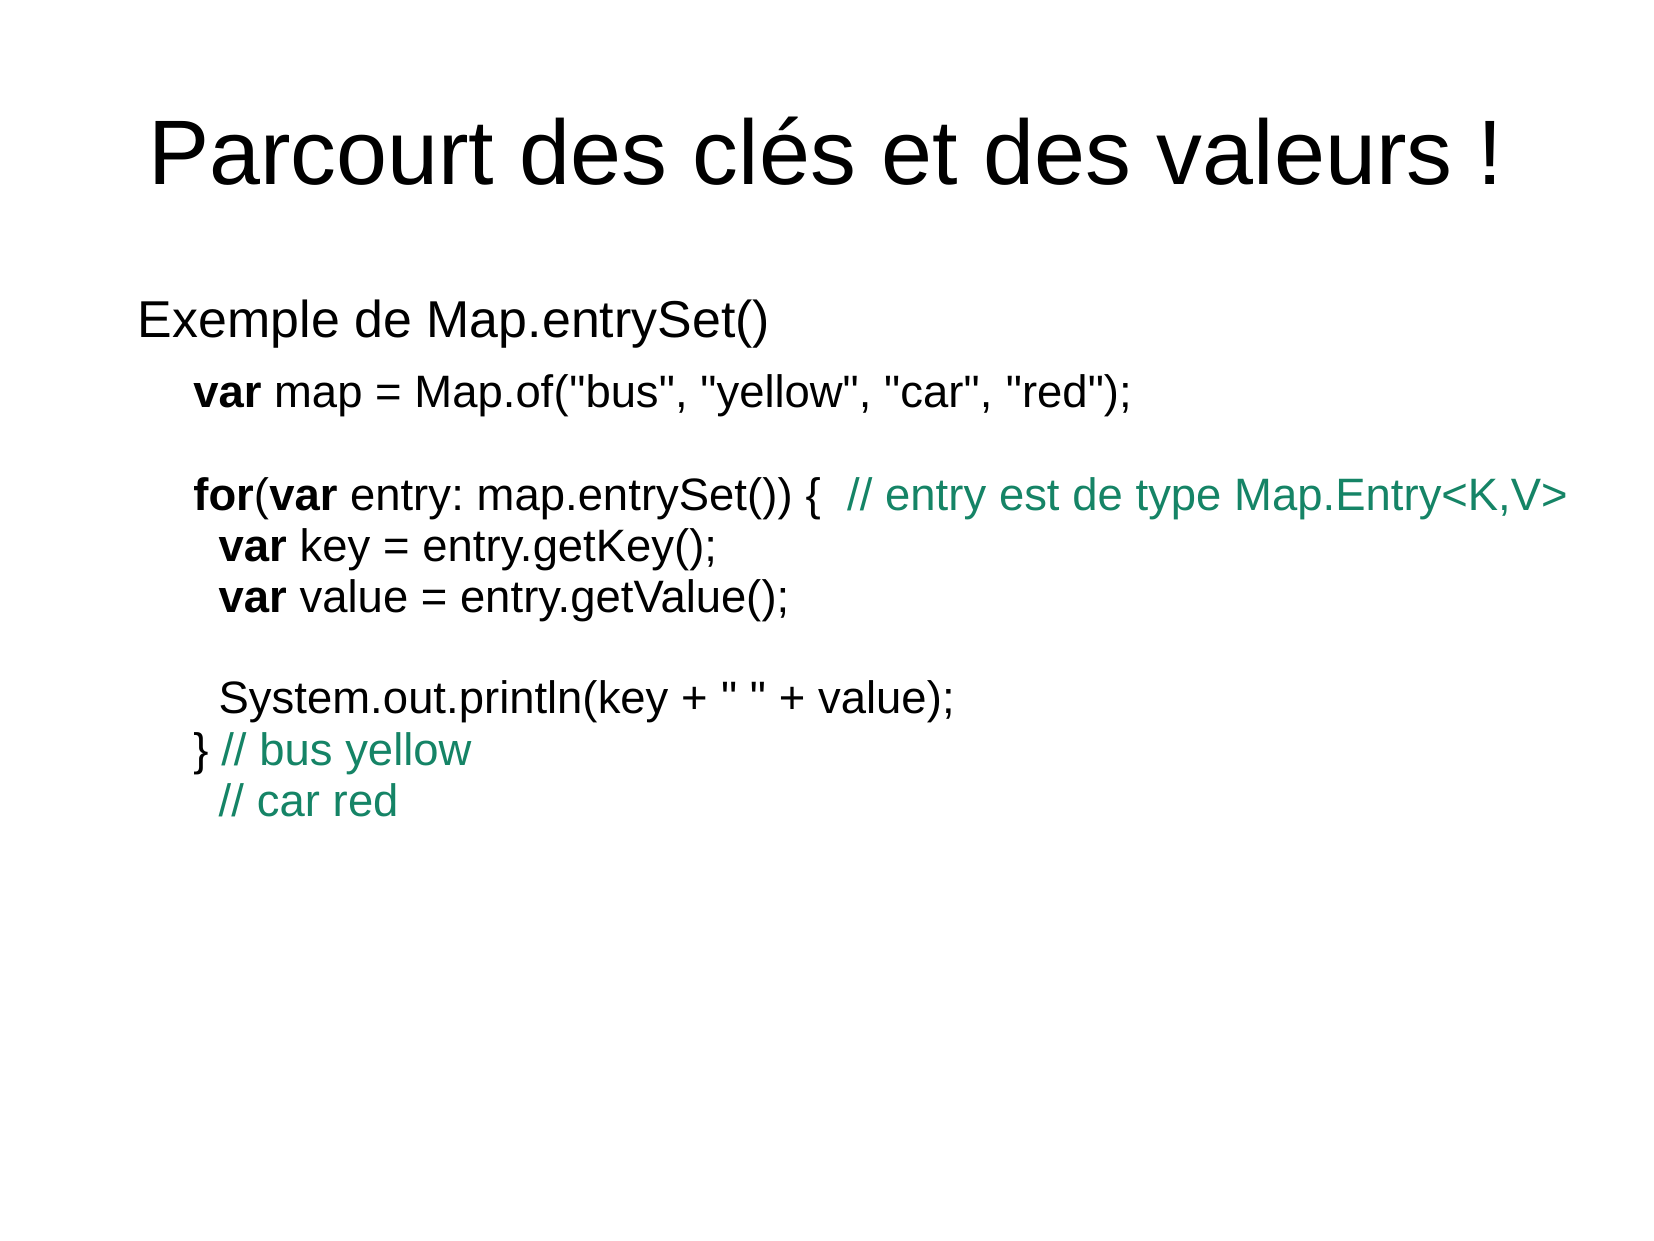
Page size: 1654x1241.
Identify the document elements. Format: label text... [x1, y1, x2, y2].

list Exemple de Map.entrySet() var map = Map.of("bus", "yellow", "car", "red"); for(var entry: map.entrySet()) { // entry est de type Map.Entry<K,V> var key = entry.getKey(); var value = entry.getValue(); System.out.println(key + " " + value); } // bus yellow // car red [82, 290, 1571, 1126]
title Parcourt des clés et des valeurs ! [82, 49, 1571, 257]
